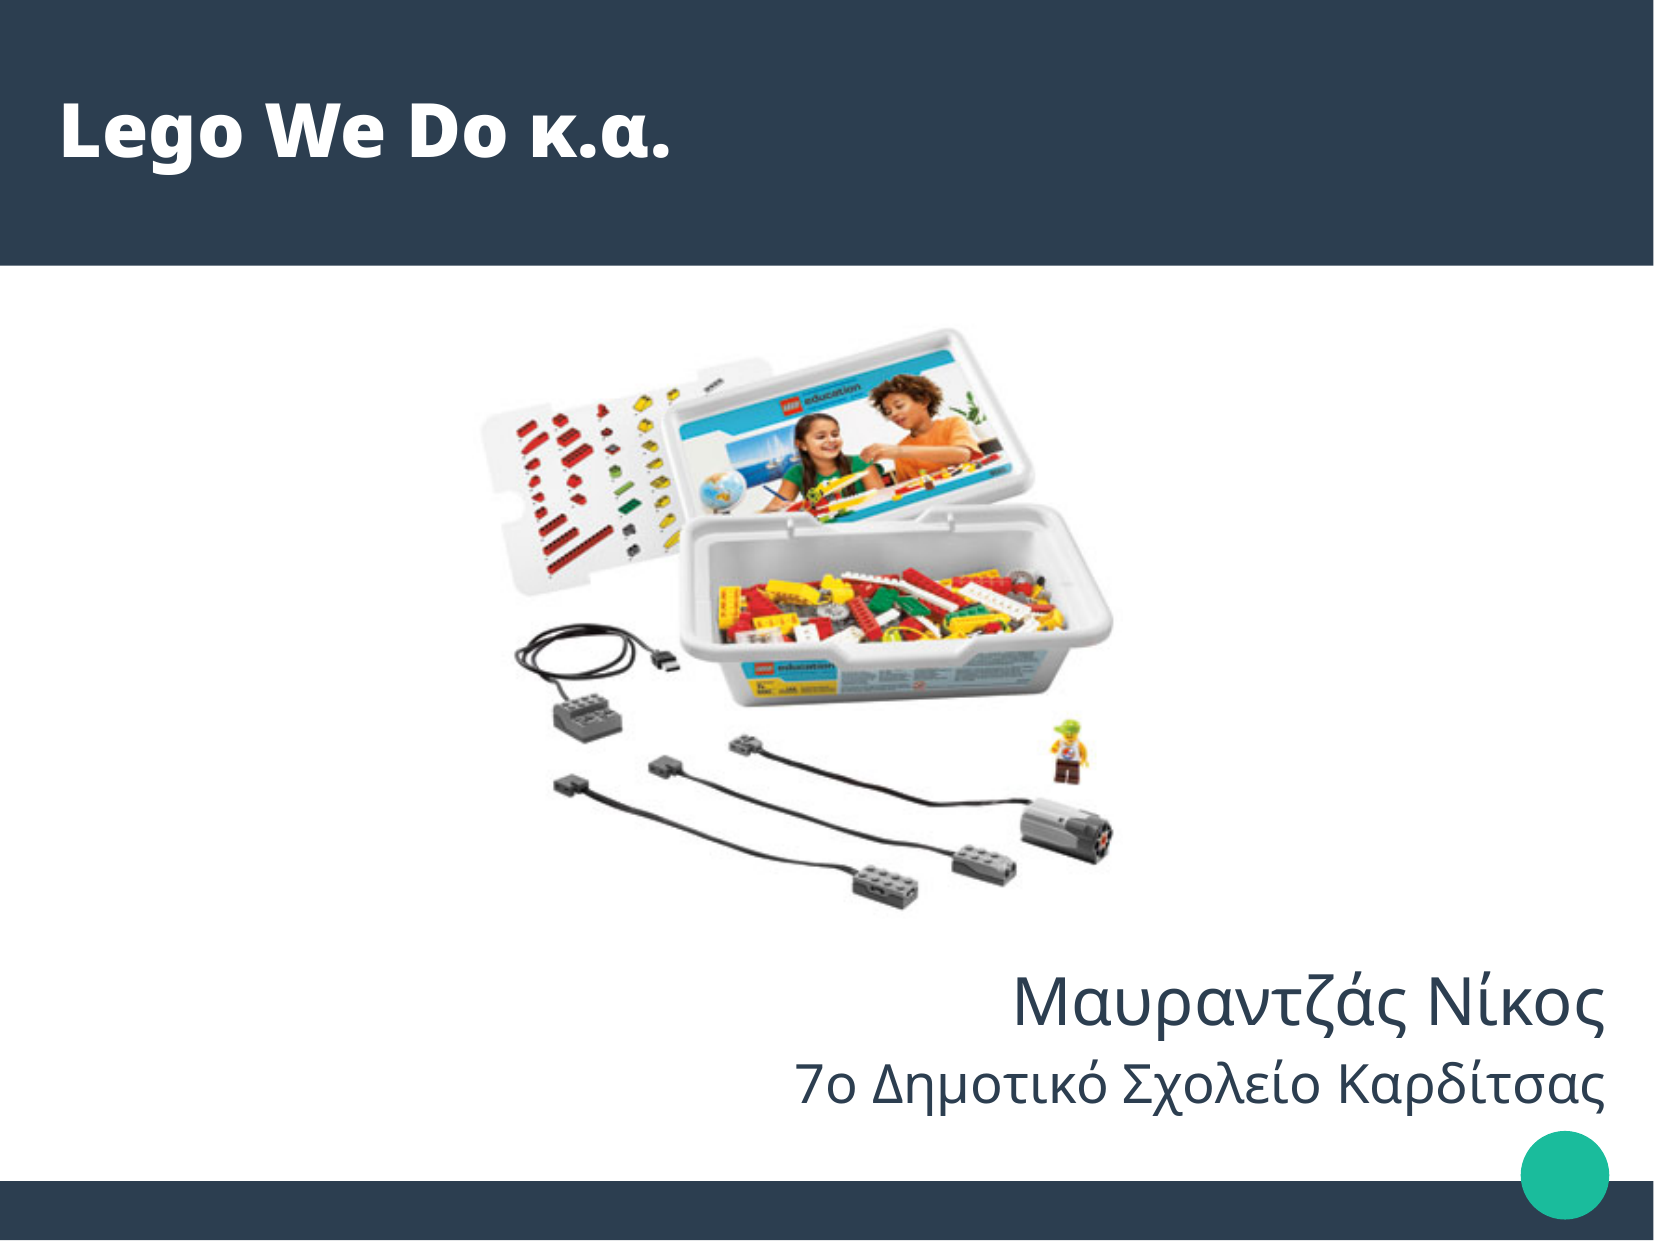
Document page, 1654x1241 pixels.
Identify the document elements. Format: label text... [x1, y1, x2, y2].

title Lego We Do κ.α. [59, 49, 1595, 207]
subtitle Μαυραντζάς Νίκος 7ο Δημοτικό Σχολείο Καρδίτσας [755, 916, 1607, 1158]
picture [472, 295, 1123, 945]
